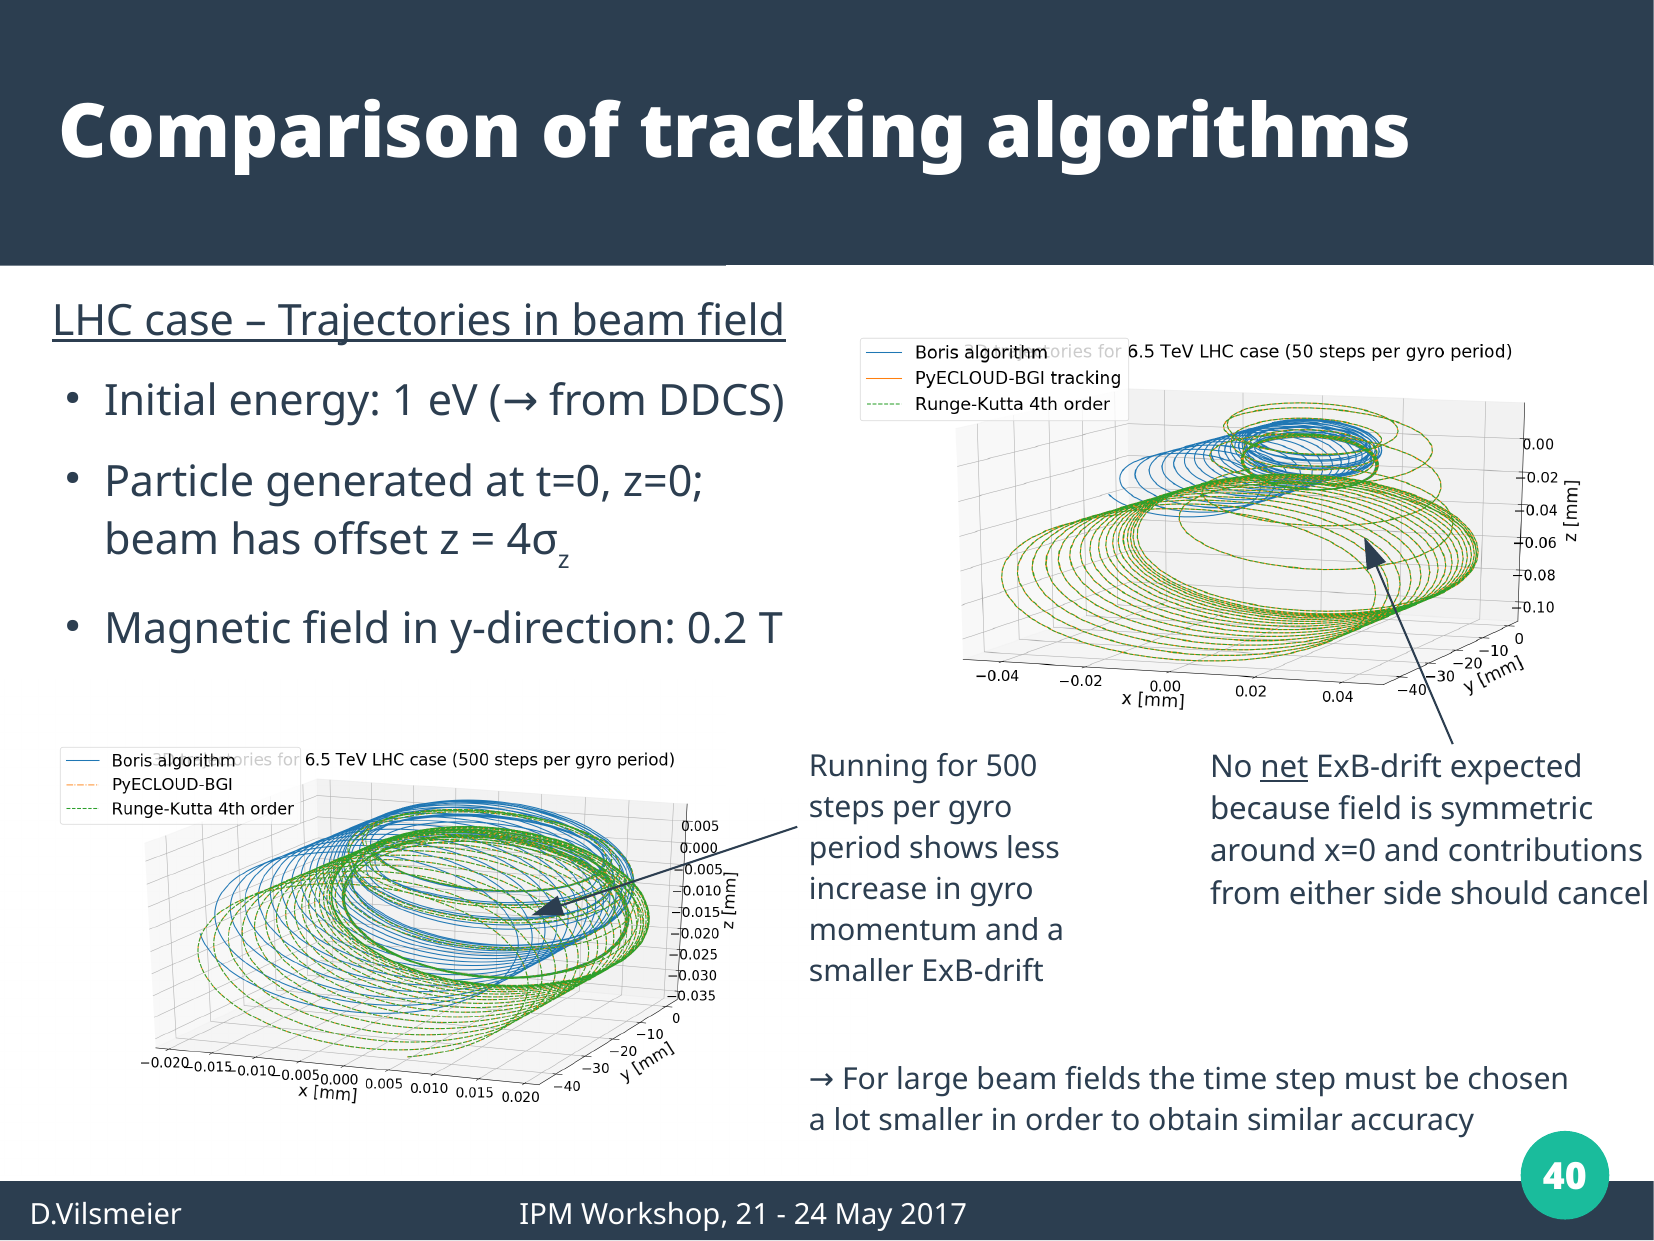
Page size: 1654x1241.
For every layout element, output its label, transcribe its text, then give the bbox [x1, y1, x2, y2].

list No net ExB-drift expected because field is symmetric around x=0 and contributions from either side should cancel [1210, 744, 1654, 916]
list → For large beam fields the time step must be chosen a lot smaller in order to obtain similar accuracy [809, 1057, 1577, 1205]
title Comparison of tracking algorithms [59, 49, 1595, 207]
picture [0, 265, 1654, 1176]
list LHC case – Trajectories in beam field Initial energy: 1 eV (→ from DDCS) Particle generated at t=0, z=0; beam has offset z = 4σz Magnetic field in y-direction: 0.2 T [51, 289, 790, 709]
list Running for 500 steps per gyro period shows less increase in gyro momentum and a smaller ExB-drift [809, 744, 1105, 1034]
